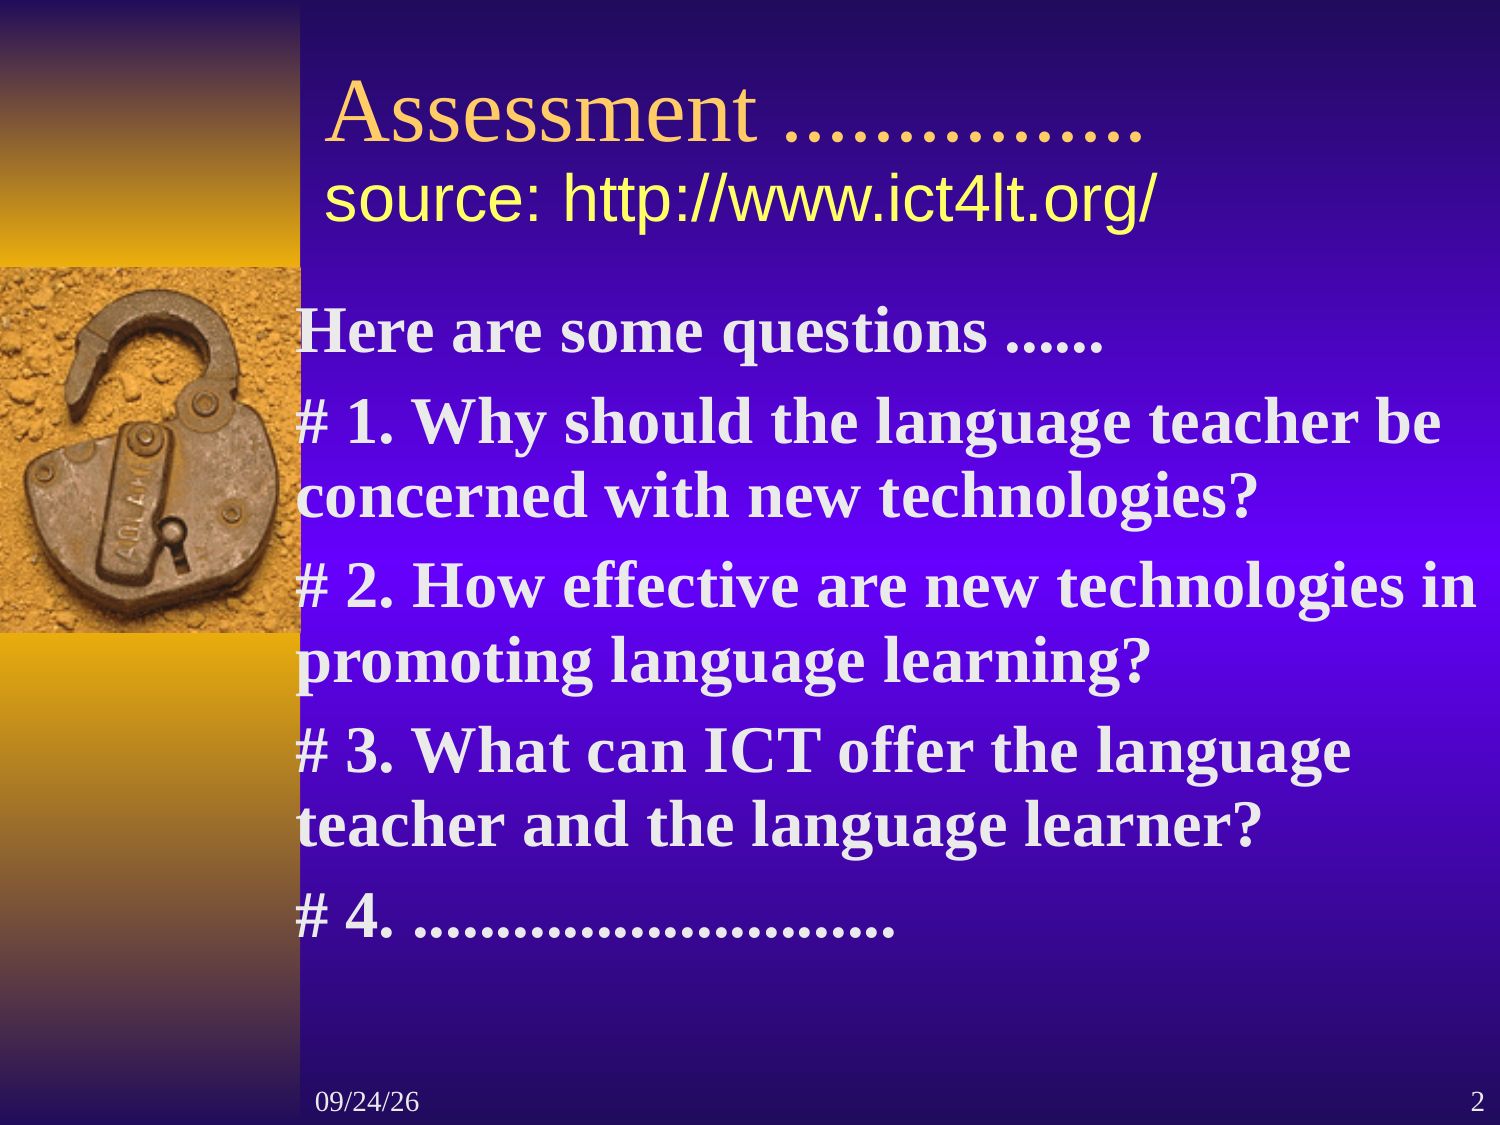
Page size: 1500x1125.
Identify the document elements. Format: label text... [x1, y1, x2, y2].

subtitle Here are some questions ...... # 1. Why should the language teacher be concerned with new technologies? # 2. How effective are new technologies in promoting language learning? # 3. What can ICT offer the language teacher and the language learner? # 4. ............................. [295, 241, 1490, 1004]
title Assessment ................ source: http://www.ict4lt.org/ [324, 59, 1463, 237]
picture [0, 267, 295, 633]
